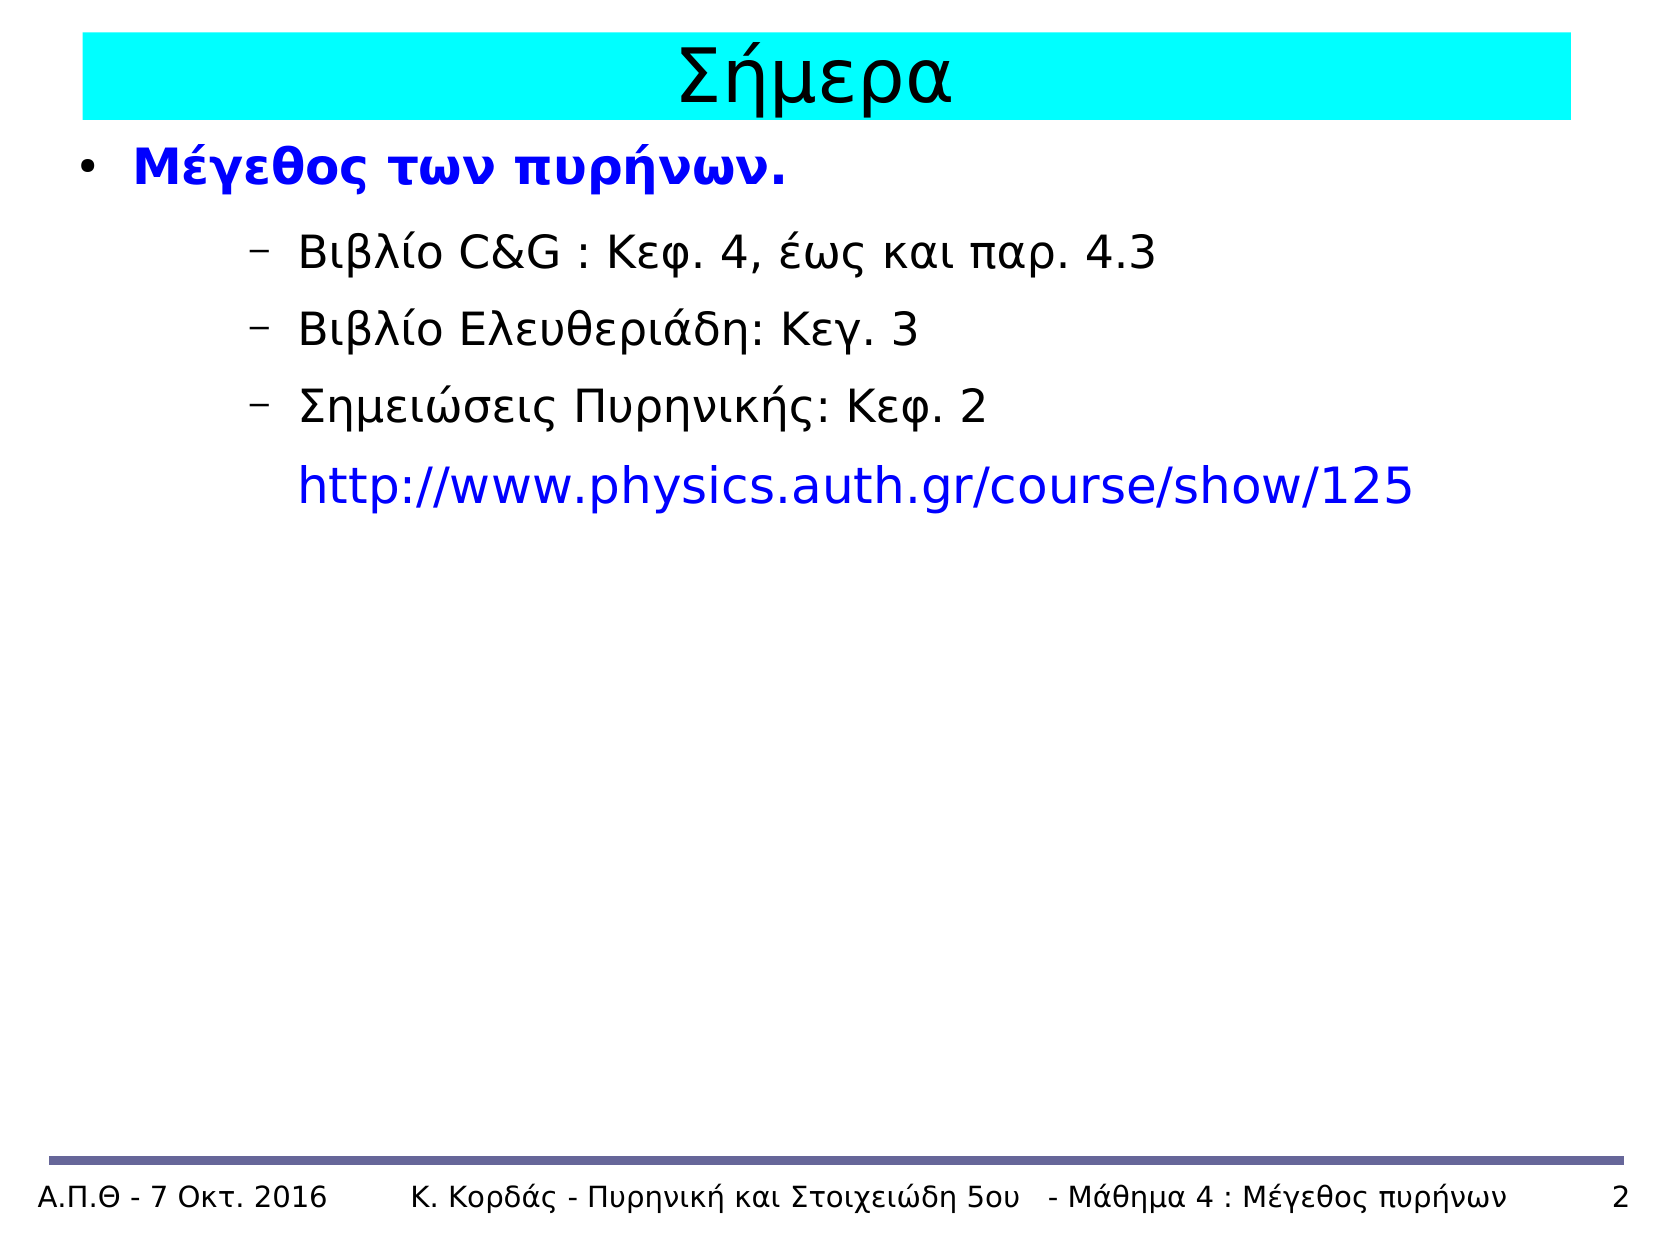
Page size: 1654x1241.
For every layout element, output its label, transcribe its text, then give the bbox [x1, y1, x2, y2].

list Μέγεθος των πυρήνων. Βιβλίο C&G : Κεφ. 4, έως και παρ. 4.3 Βιβλίο Ελευθεριάδη: Κεγ. 3 Σημειώσεις Πυρηνικής: Κεφ. 2 http://www.physics.auth.gr/course/show/125 [61, 138, 1595, 1100]
title Σήμερα [82, 32, 1571, 120]
